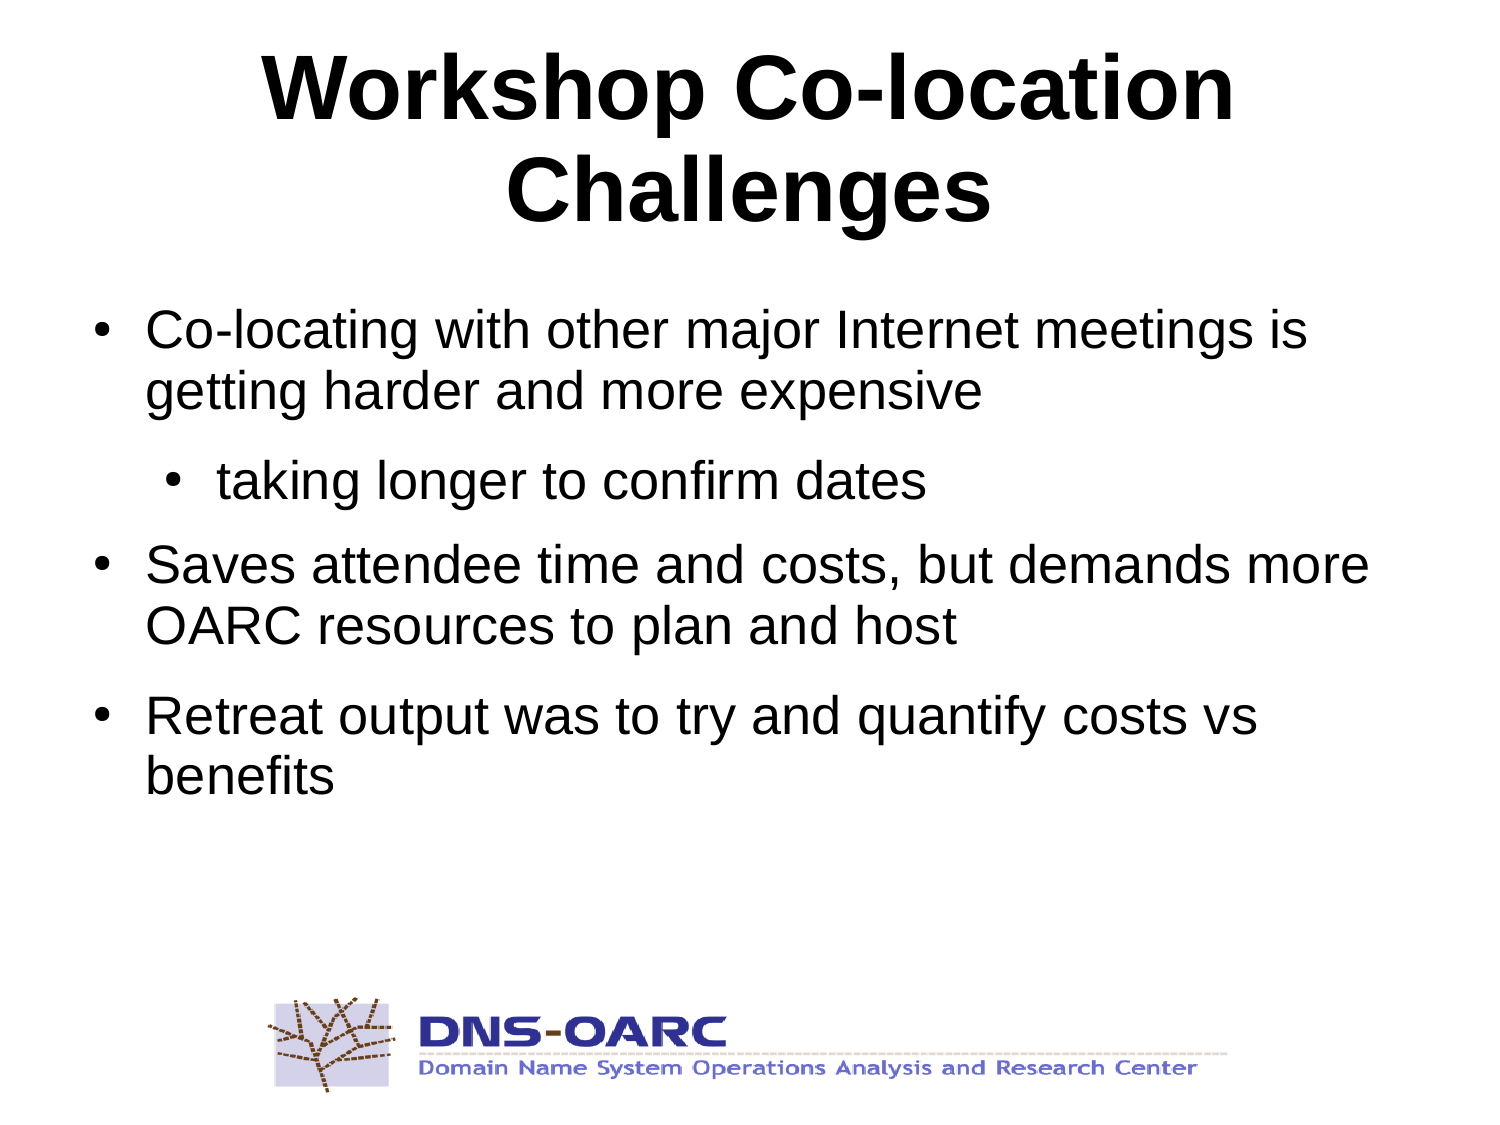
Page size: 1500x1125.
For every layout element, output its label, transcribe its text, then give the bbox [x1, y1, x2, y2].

title Workshop Co-location Challenges [75, 36, 1425, 242]
picture [214, 991, 1259, 1099]
list Co-locating with other major Internet meetings is getting harder and more expensive taking longer to confirm dates Saves attendee time and costs, but demands more OARC resources to plan and host Retreat output was to try and quantify costs vs benefits [75, 299, 1425, 916]
